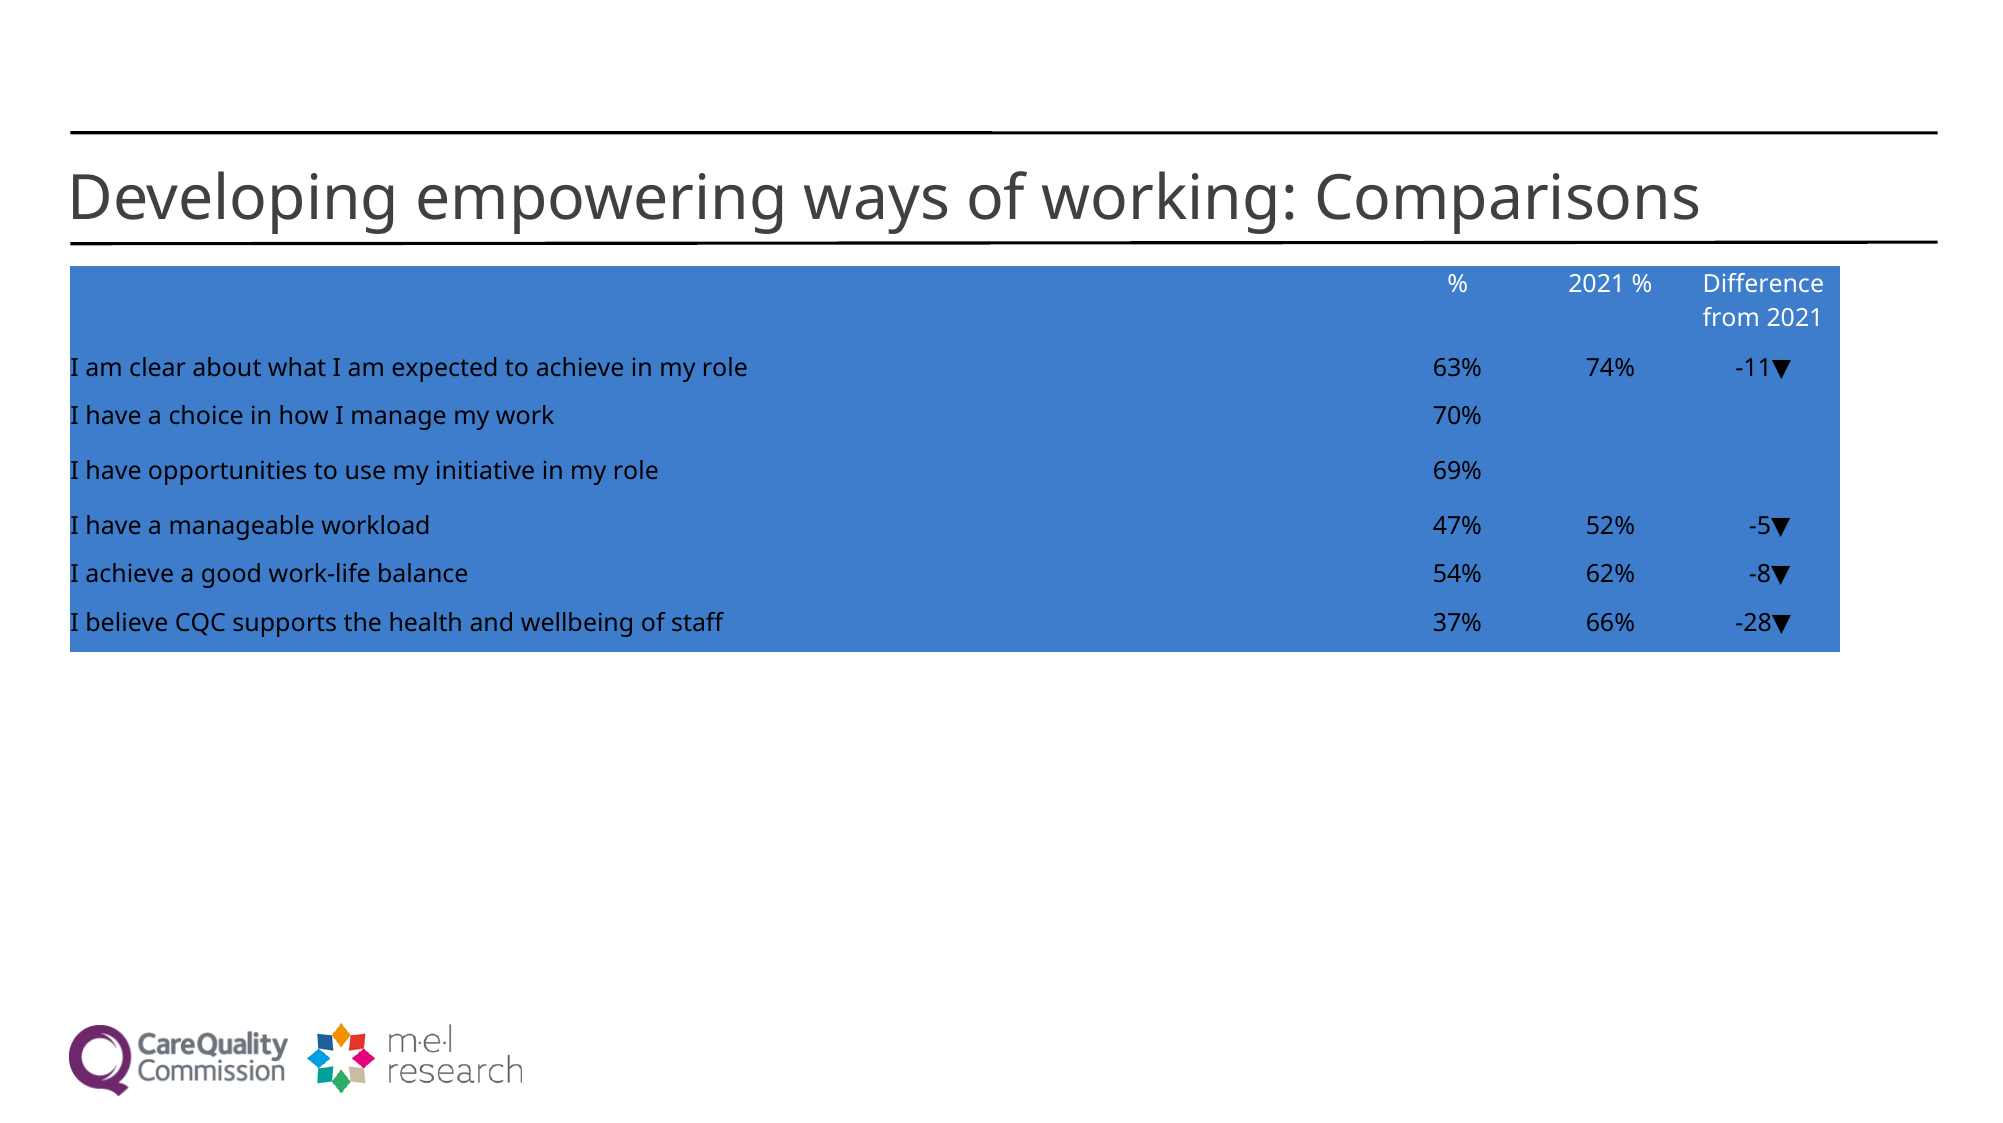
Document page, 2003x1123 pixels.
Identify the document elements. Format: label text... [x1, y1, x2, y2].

table_cell I am clear about what I am expected to achieve in my role [70, 349, 1381, 397]
table_cell -28▼ [1687, 604, 1840, 652]
table_cell 63% [1381, 349, 1534, 397]
table_cell 62% [1534, 556, 1687, 604]
table_cell I achieve a good work-life balance [70, 556, 1381, 604]
title Developing empowering ways of working: Comparisons [67, 143, 1935, 232]
table_cell I believe CQC supports the health and wellbeing of staff [70, 604, 1381, 652]
table_header [70, 266, 1381, 349]
table_cell 74% [1534, 349, 1687, 397]
table_cell -5▼ [1687, 508, 1840, 556]
table_cell I have opportunities to use my initiative in my role [70, 453, 1381, 508]
picture [67, 1023, 291, 1099]
table_cell 37% [1381, 604, 1534, 652]
table_header % [1381, 266, 1534, 349]
table_cell I have a manageable workload [70, 508, 1381, 556]
table_cell [1687, 453, 1840, 508]
table_cell 54% [1381, 556, 1534, 604]
table_cell [1534, 397, 1687, 453]
table_cell 47% [1381, 508, 1534, 556]
table_cell -11▼ [1687, 349, 1840, 397]
table_cell 52% [1534, 508, 1687, 556]
table_cell [1687, 397, 1840, 453]
table_cell I have a choice in how I manage my work [70, 397, 1381, 453]
picture [307, 1023, 522, 1093]
table_cell 66% [1534, 604, 1687, 652]
table_cell 70% [1381, 397, 1534, 453]
table_cell [1534, 453, 1687, 508]
table_cell -8▼ [1687, 556, 1840, 604]
table_cell 69% [1381, 453, 1534, 508]
table_header Difference from 2021 [1687, 266, 1840, 349]
table_header 2021 % [1534, 266, 1687, 349]
